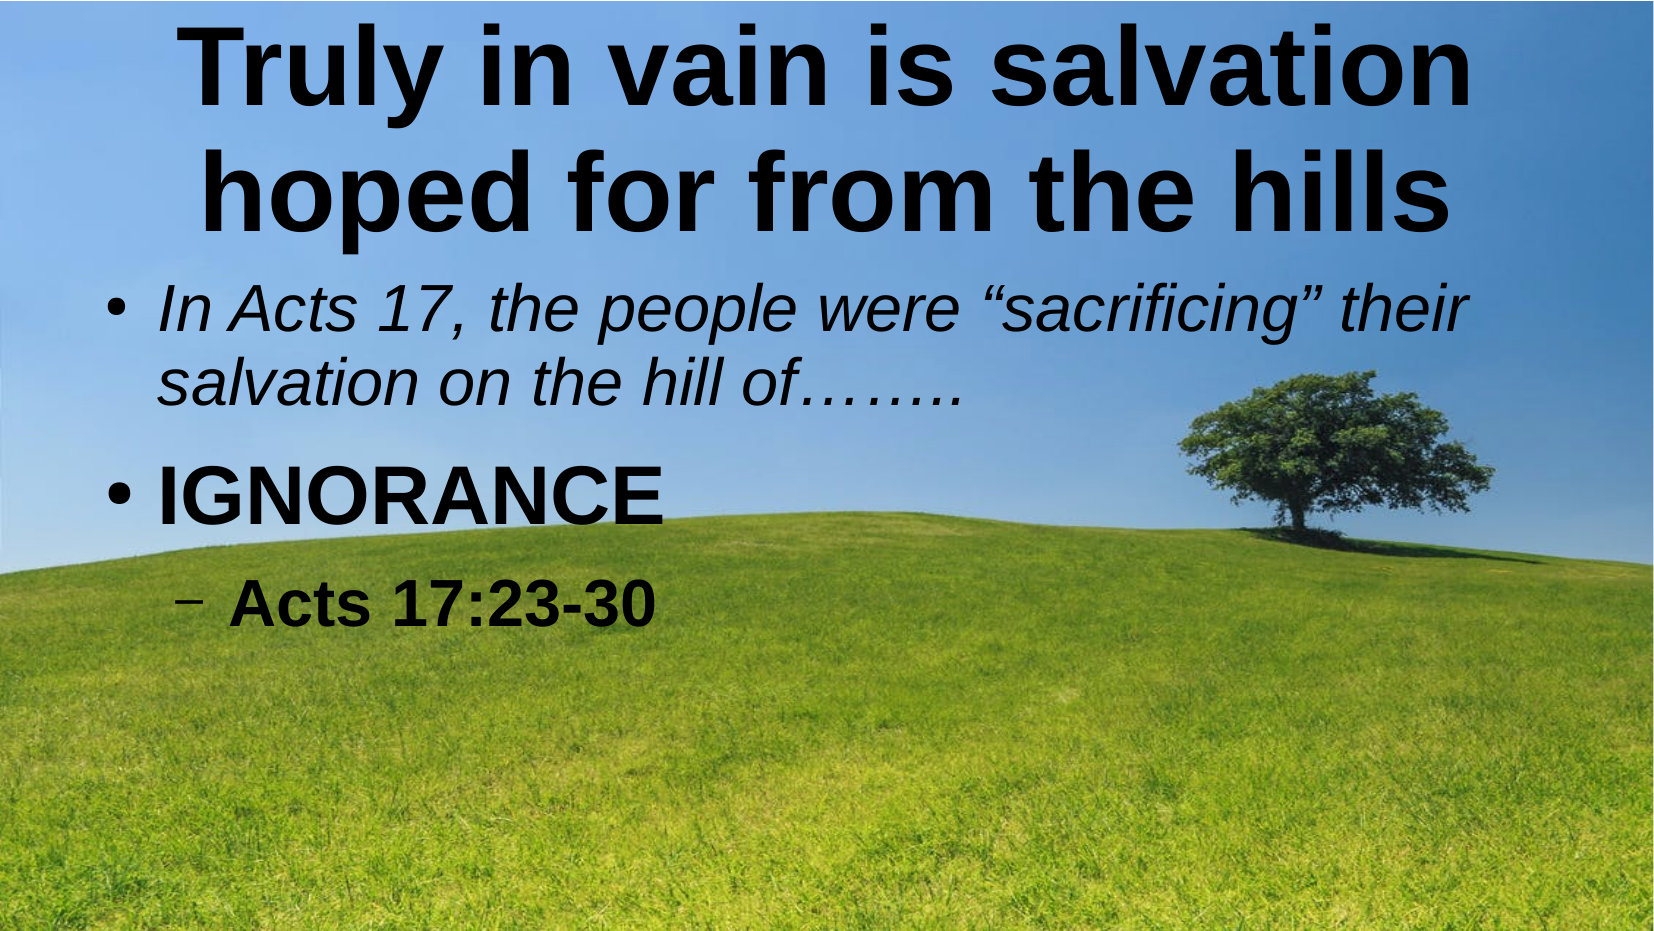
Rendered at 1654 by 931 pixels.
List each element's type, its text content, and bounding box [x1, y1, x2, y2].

title Truly in vain is salvation hoped for from the hills [82, 3, 1571, 256]
list In Acts 17, the people were “sacrificing” their salvation on the hill of…….. IGNORANCE Acts 17:23-30 [86, 270, 1576, 886]
picture [0, 1, 1654, 931]
